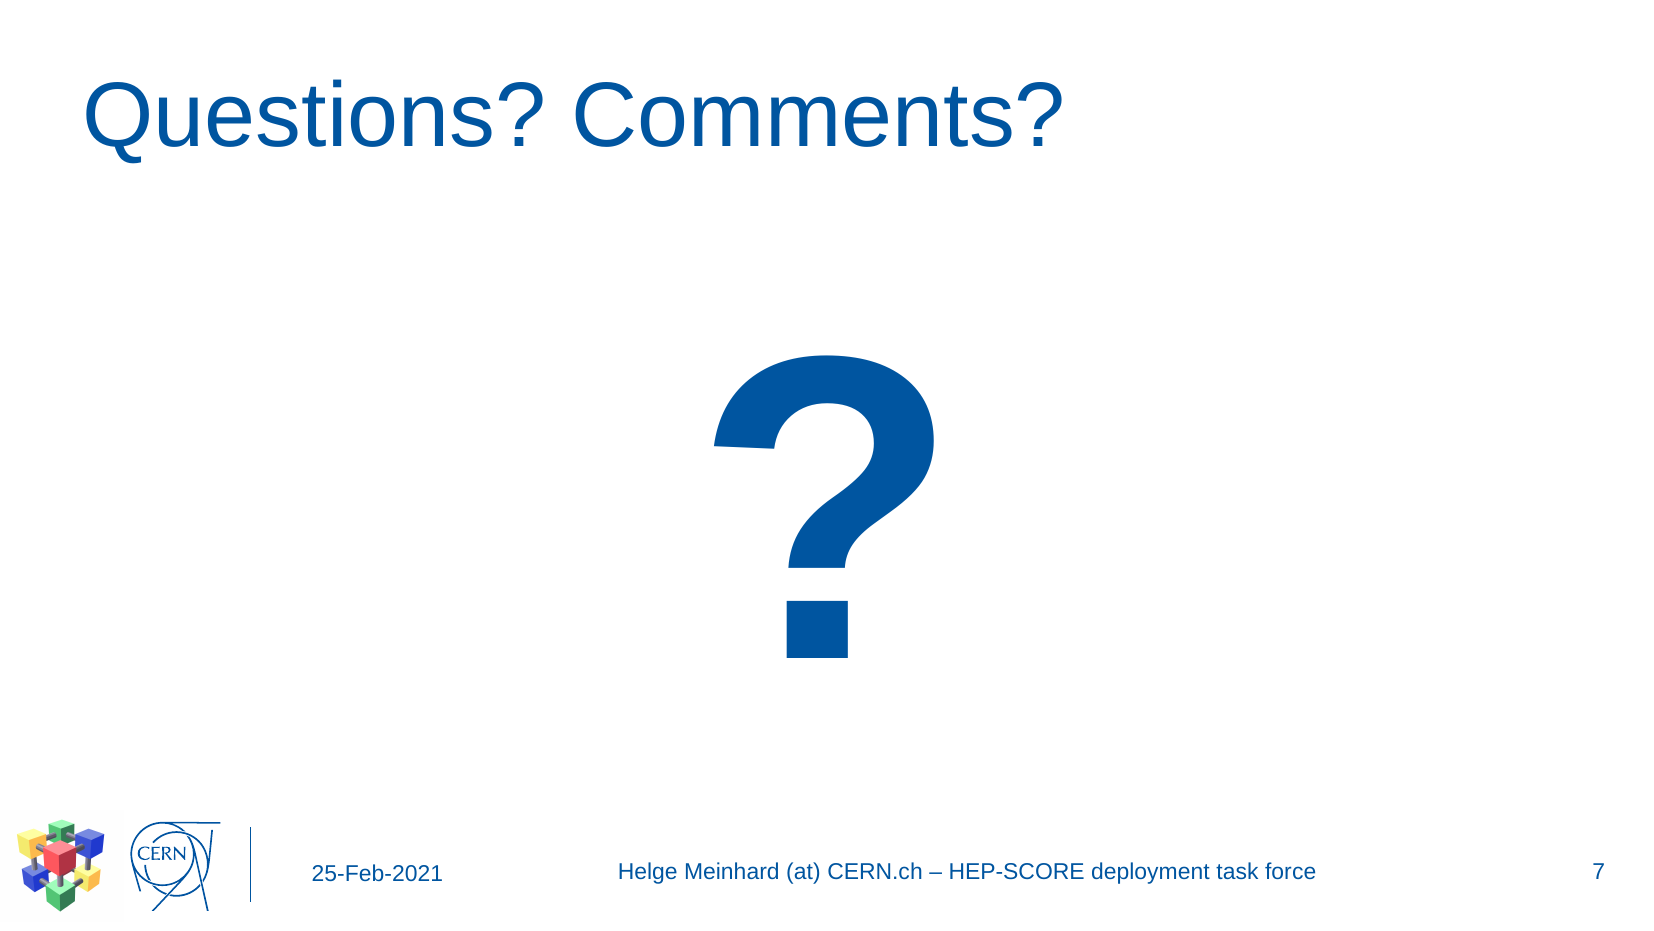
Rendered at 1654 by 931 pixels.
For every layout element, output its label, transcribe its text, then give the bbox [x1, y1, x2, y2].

title Questions? Comments? [82, 37, 1571, 193]
picture [0, 810, 124, 922]
list ? [82, 217, 1571, 757]
